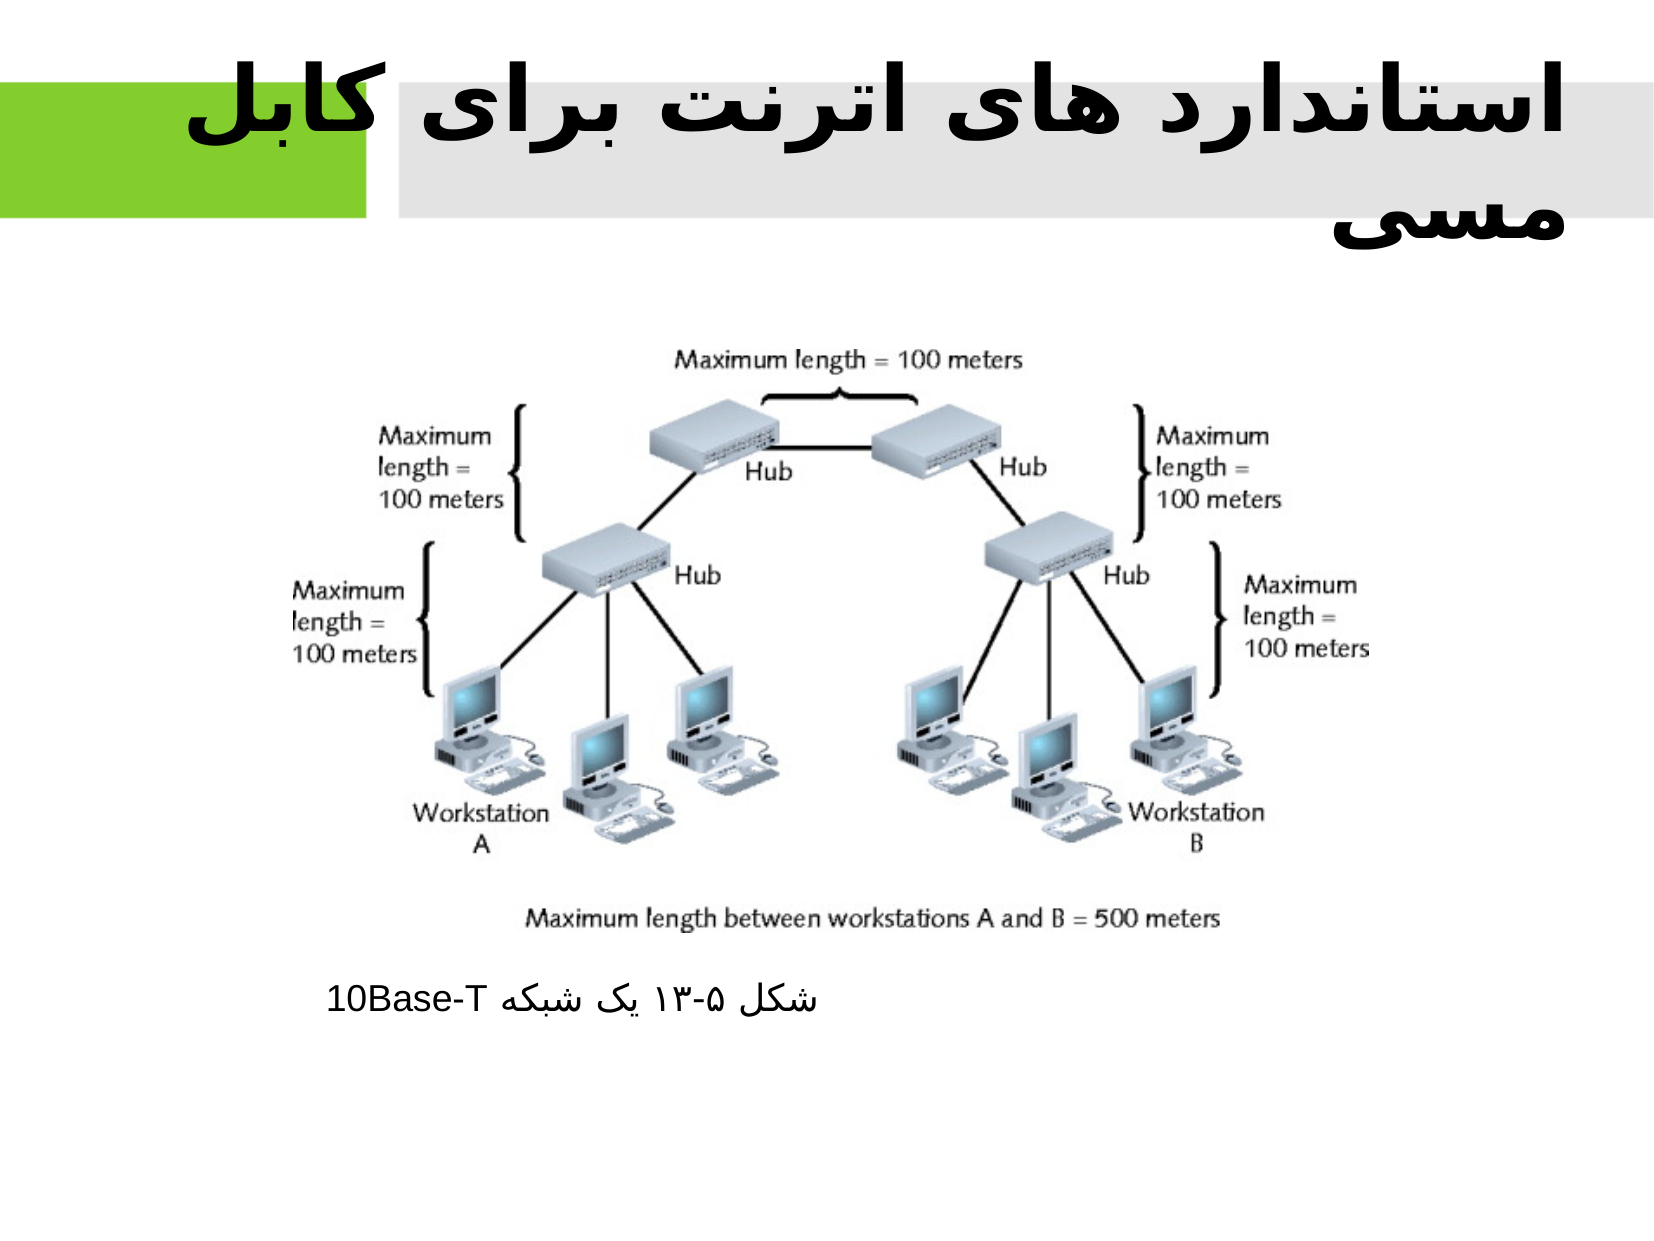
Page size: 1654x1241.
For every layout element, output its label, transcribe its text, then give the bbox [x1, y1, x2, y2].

text_box شکل ۵-۱۳ یک شبکه 10Base-T [298, 966, 869, 1027]
picture [0, 0, 1654, 1241]
title استاندارد های اترنت برای کابل مسی [82, 49, 1571, 257]
